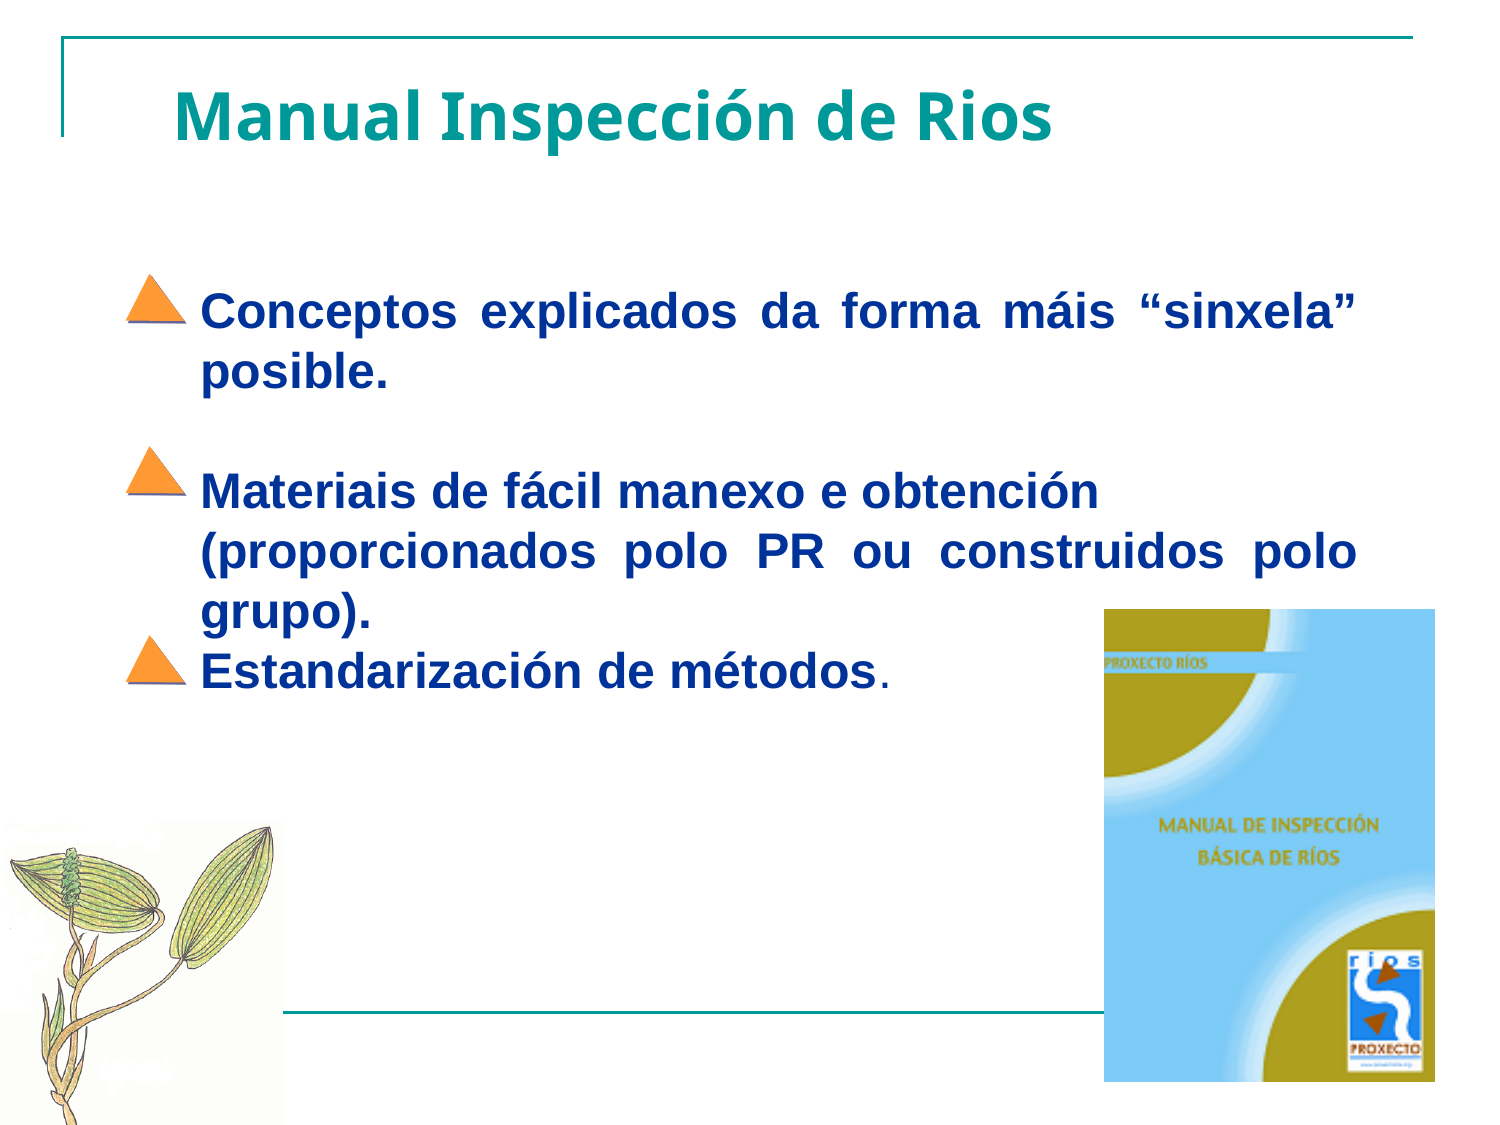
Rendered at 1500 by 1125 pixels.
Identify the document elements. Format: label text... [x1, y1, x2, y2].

picture [0, 822, 283, 1125]
text_box [126, 447, 183, 493]
text_box Manual Inspección de Rios [157, 66, 1070, 162]
picture [1104, 609, 1435, 1082]
text_box [126, 275, 183, 321]
text_box [126, 636, 183, 682]
text_box Conceptos explicados da forma máis “sinxela” posible. Materiais de fácil manexo e obtención (proporcionados polo PR ou construidos polo grupo). Estandarización de métodos. [185, 271, 1374, 707]
